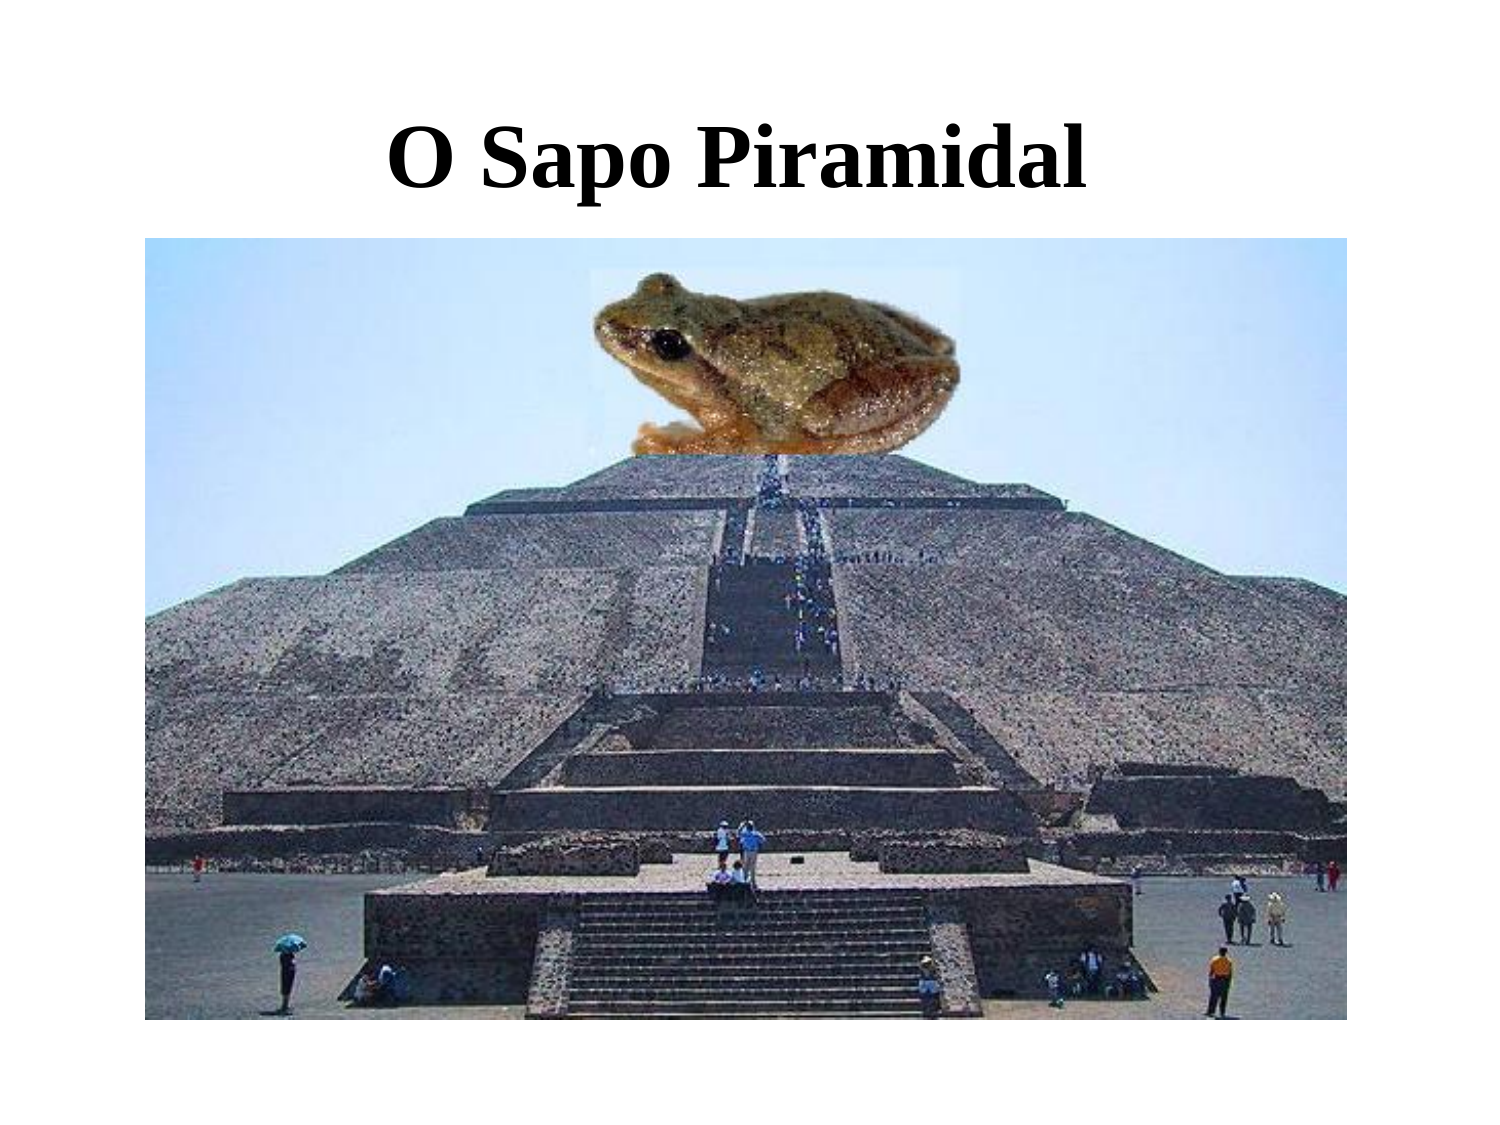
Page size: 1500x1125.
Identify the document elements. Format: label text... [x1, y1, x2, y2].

title O Sapo Piramidal [99, 87, 1375, 225]
picture [145, 238, 1347, 1020]
